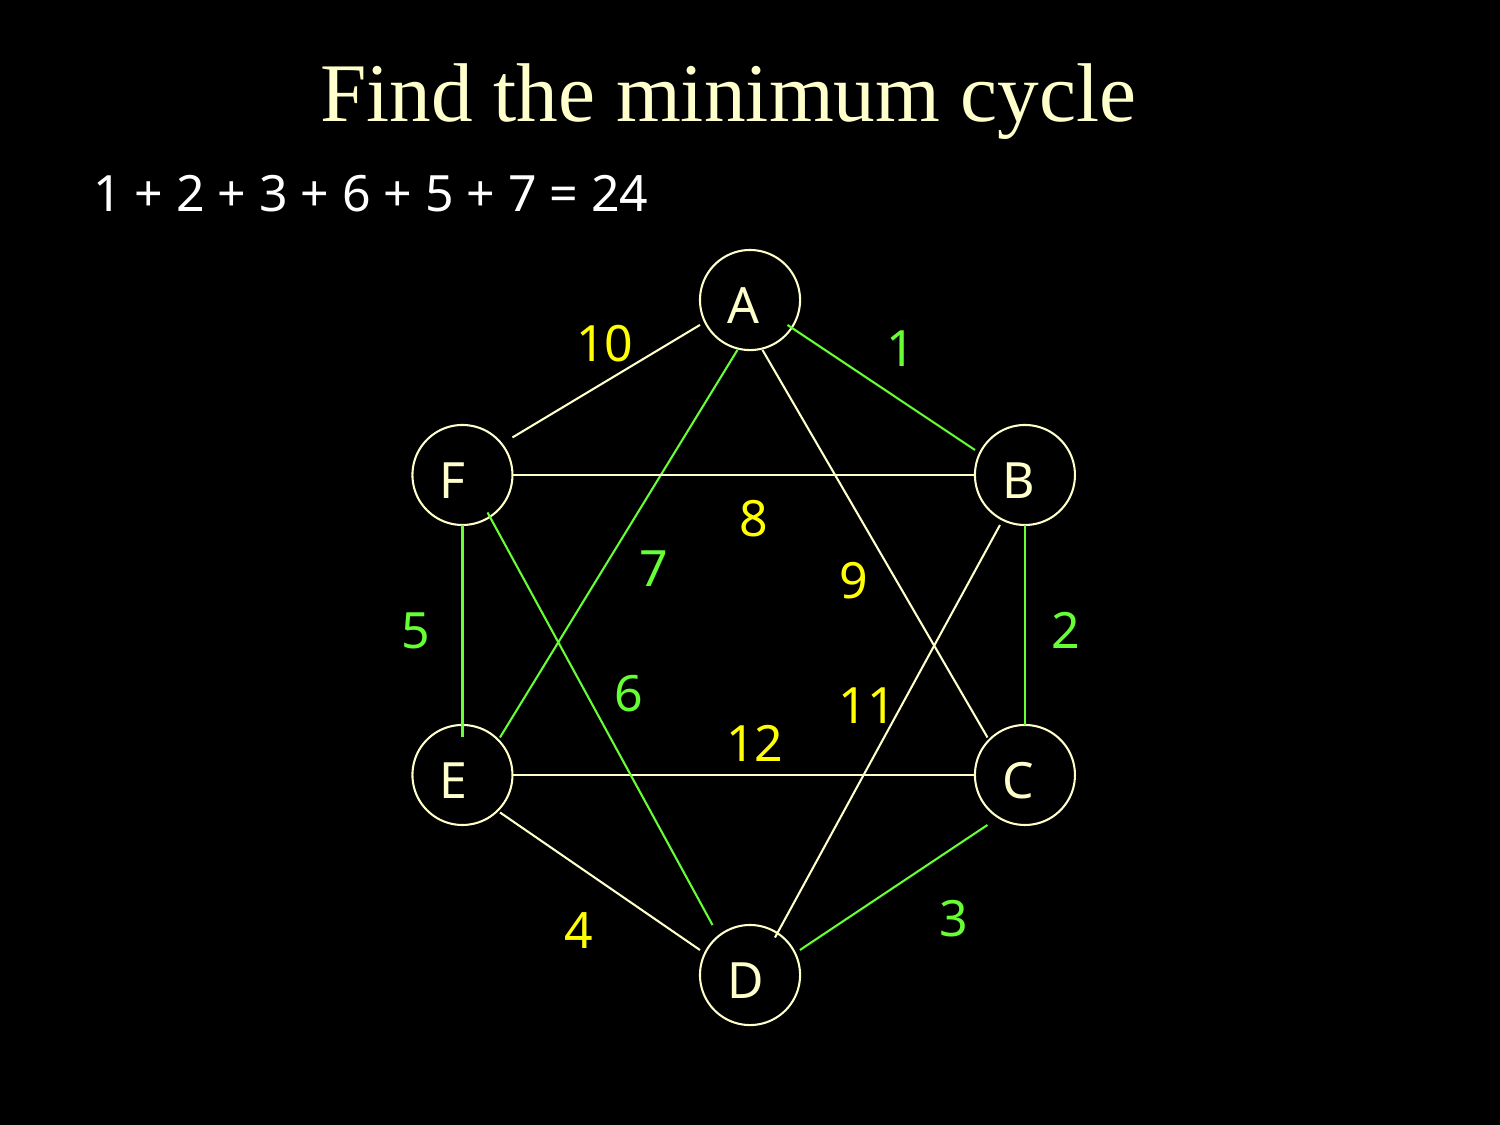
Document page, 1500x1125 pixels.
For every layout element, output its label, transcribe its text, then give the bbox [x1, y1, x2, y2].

title Find the minimum cycle [0, 37, 1458, 150]
text_box 1 + 2 + 3 + 6 + 5 + 7 = 24 [78, 149, 677, 234]
text_box D [712, 937, 772, 1022]
text_box 12 [711, 699, 799, 784]
text_box C [987, 737, 1047, 822]
text_box 8 [724, 474, 783, 559]
text_box F [425, 437, 484, 522]
text_box 4 [549, 887, 608, 972]
text_box 1 [872, 305, 931, 390]
text_box 11 [824, 662, 911, 747]
text_box 9 [824, 537, 883, 622]
text_box E [425, 737, 484, 822]
text_box 5 [387, 587, 446, 672]
text_box 2 [1037, 587, 1096, 672]
text_box B [987, 437, 1047, 522]
text_box 10 [561, 299, 649, 384]
text_box 6 [599, 649, 658, 734]
text_box A [712, 262, 772, 347]
text_box 7 [624, 524, 683, 609]
text_box 3 [924, 874, 983, 959]
